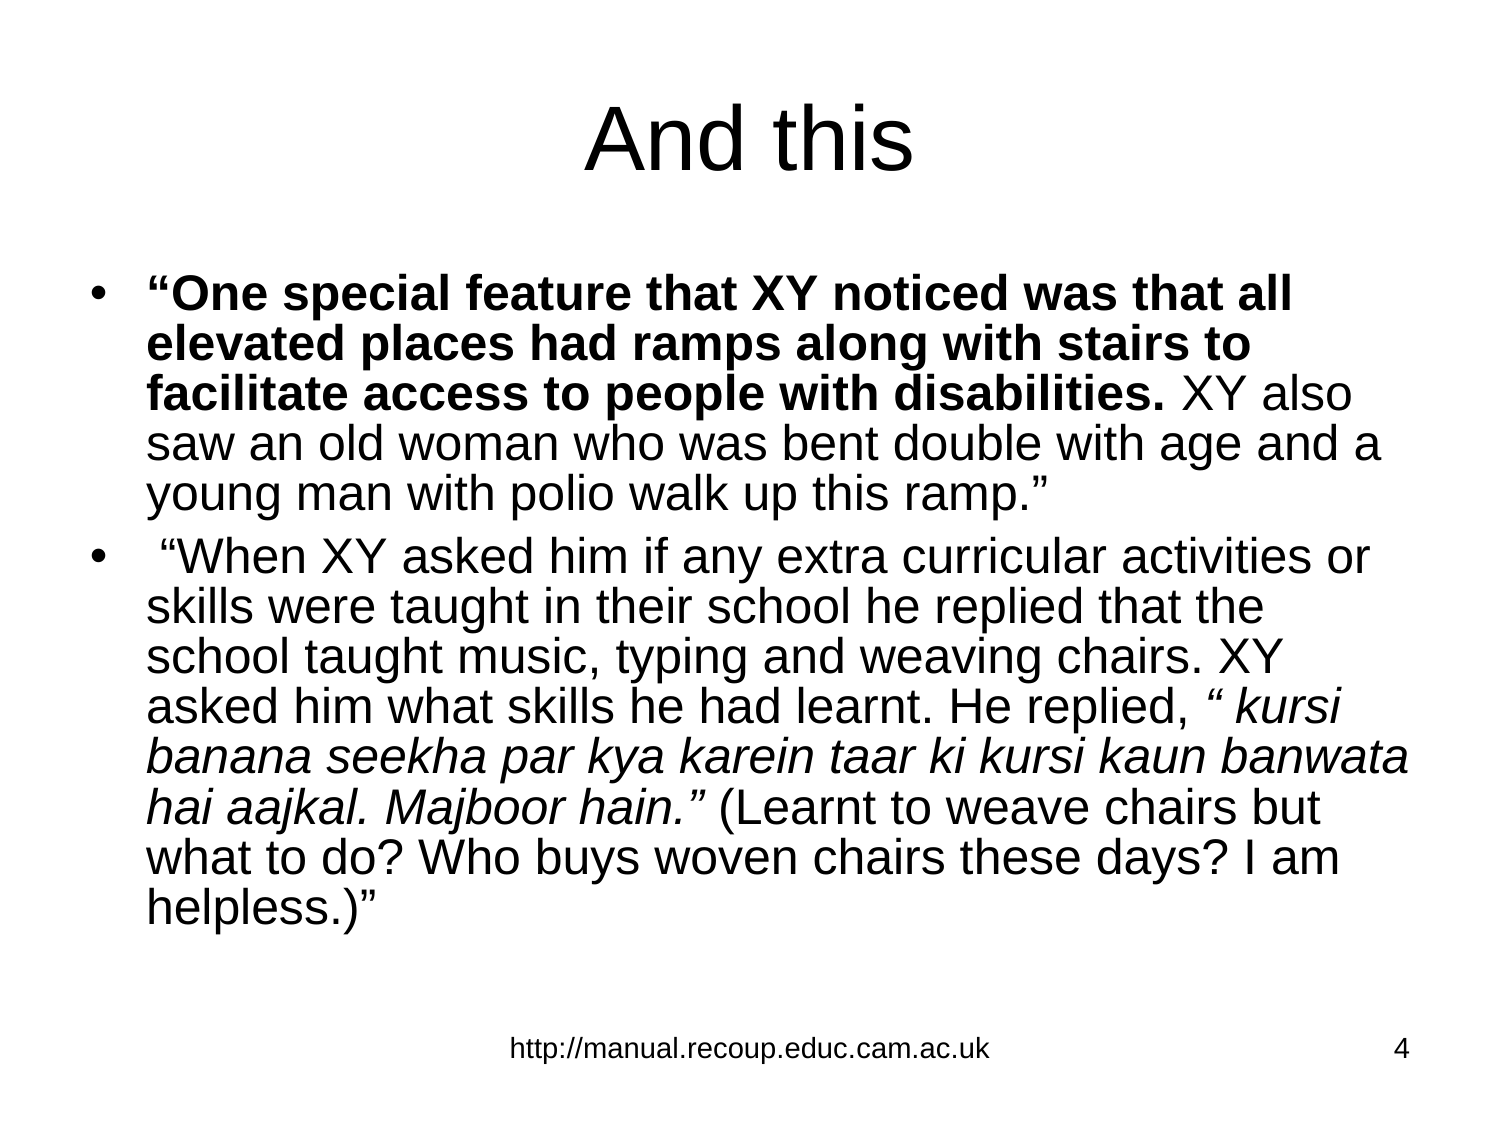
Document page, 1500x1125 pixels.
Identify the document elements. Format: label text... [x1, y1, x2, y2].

list “One special feature that XY noticed was that all elevated places had ramps along with stairs to facilitate access to people with disabilities. XY also saw an old woman who was bent double with age and a young man with polio walk up this ramp.” “When XY asked him if any extra curricular activities or skills were taught in their school he replied that the school taught music, typing and weaving chairs. XY asked him what skills he had learnt. He replied, “ kursi banana seekha par kya karein taar ki kursi kaun banwata hai aajkal. Majboor hain.” (Learnt to weave chairs but what to do? Who buys woven chairs these days? I am helpless.)” [75, 262, 1426, 1006]
title And this [75, 45, 1426, 233]
